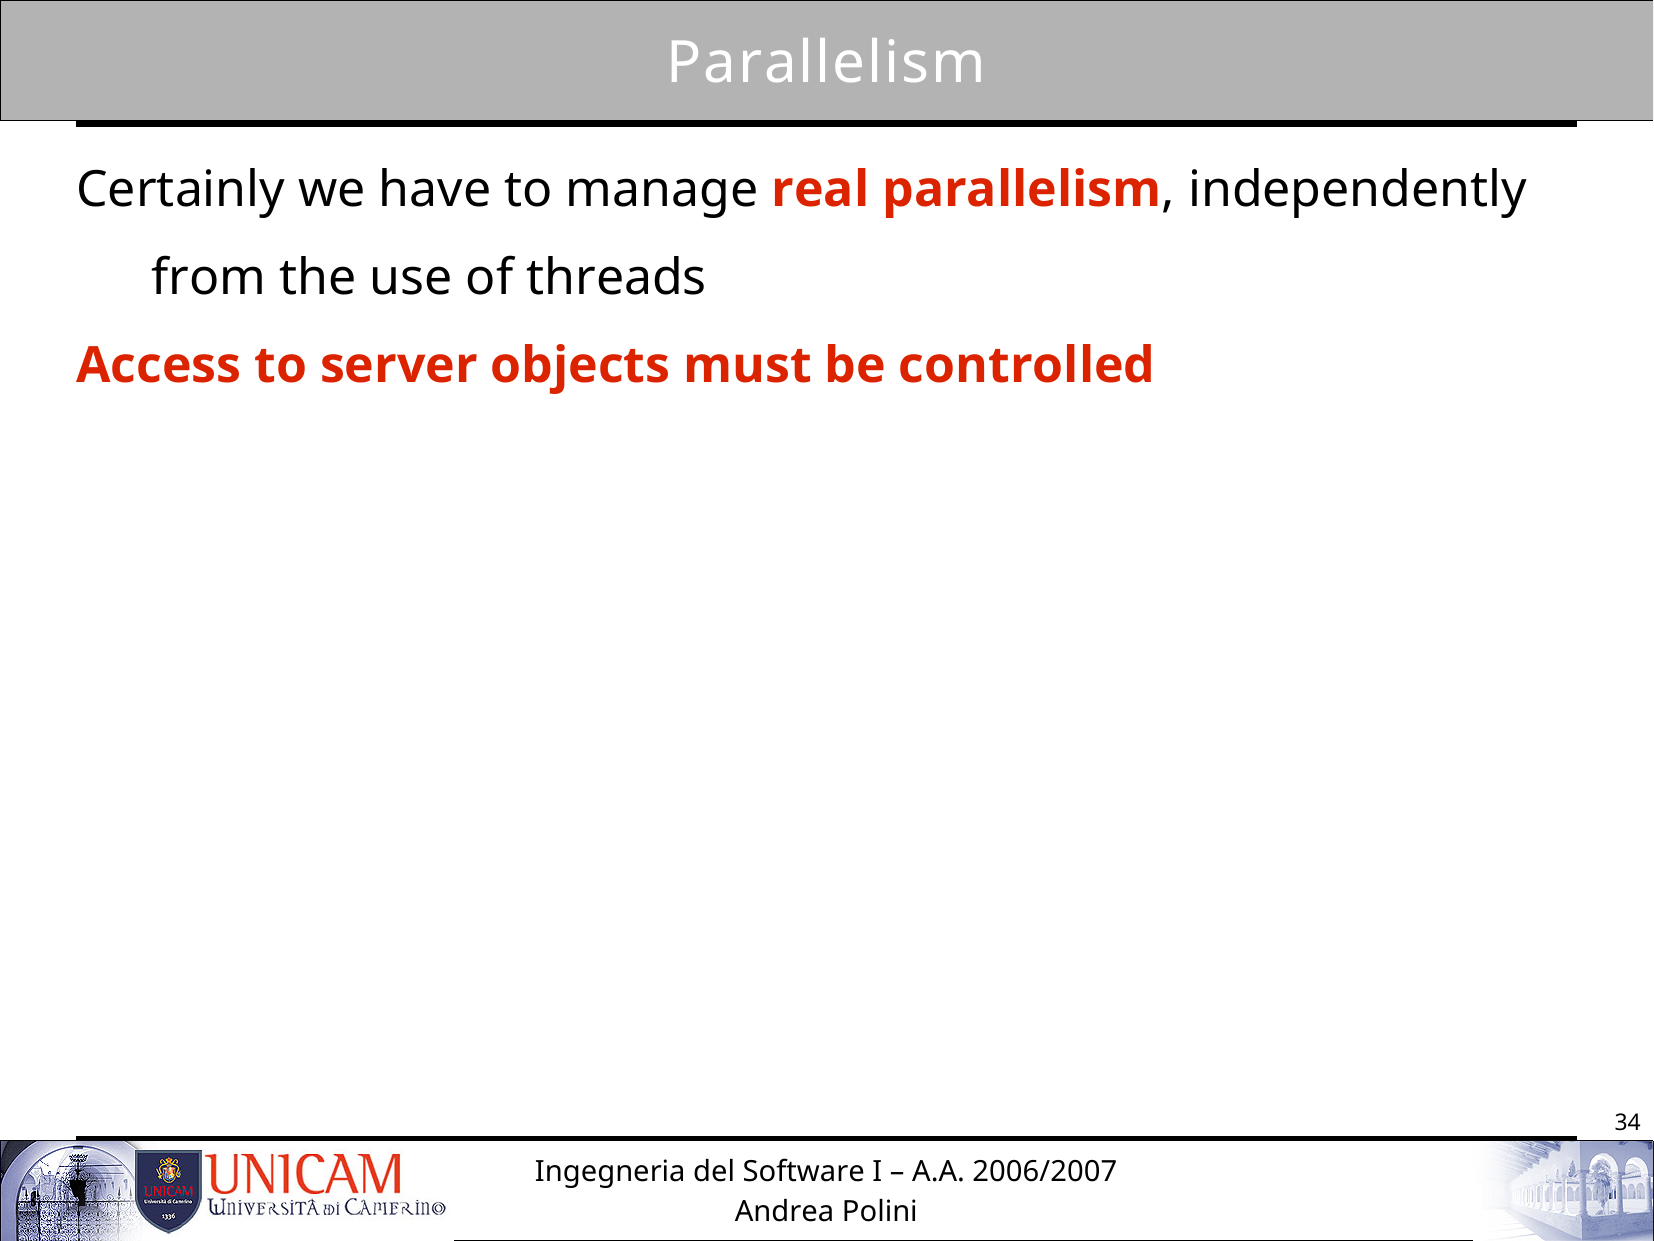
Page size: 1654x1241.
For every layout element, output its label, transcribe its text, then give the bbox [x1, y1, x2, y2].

picture [1473, 1141, 1654, 1241]
list Certainly we have to manage real parallelism, independently from the use of threads Access to server objects must be controlled [76, 152, 1577, 671]
picture [0, 1141, 454, 1241]
title Parallelism [0, 0, 1653, 121]
